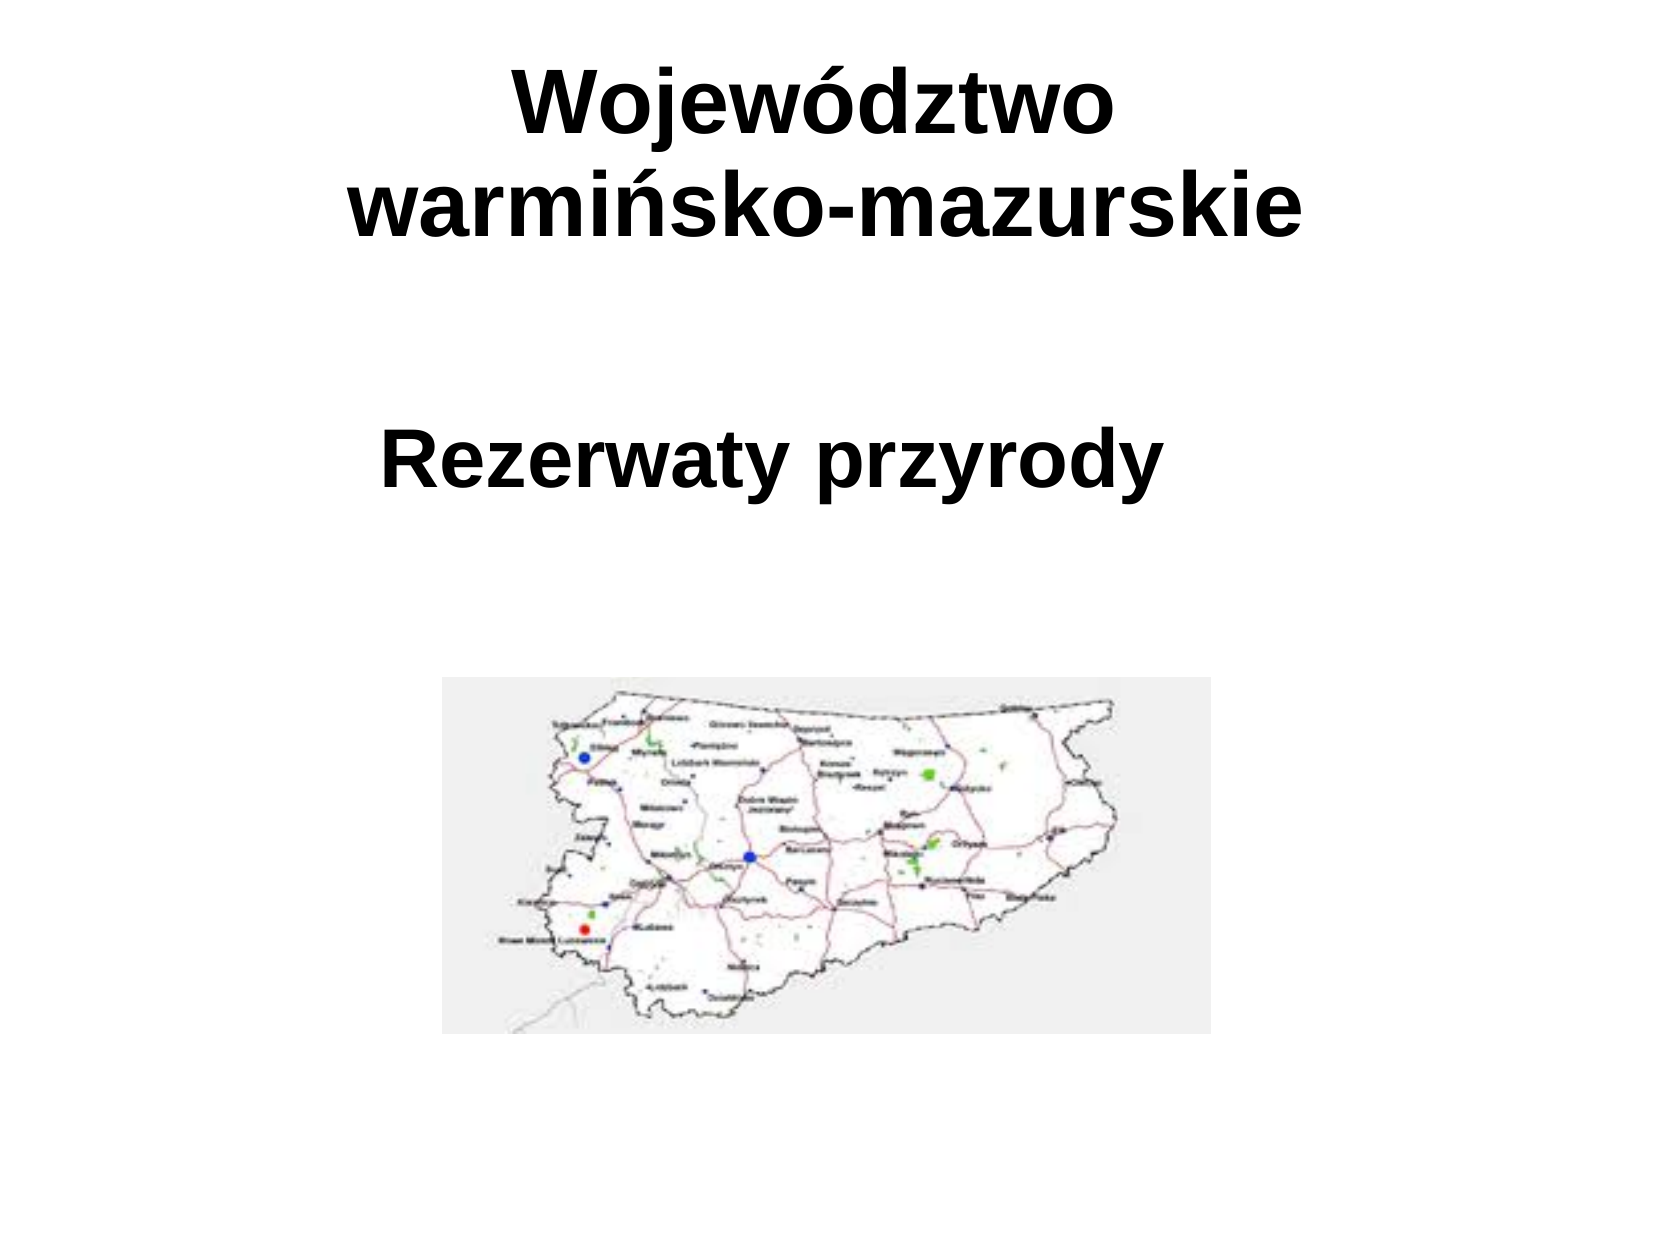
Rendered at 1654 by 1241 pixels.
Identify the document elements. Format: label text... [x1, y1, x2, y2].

list Rezerwaty przyrody [82, 290, 1571, 1094]
title Województwo warmińsko-mazurskie [82, 50, 1571, 256]
picture [442, 677, 1211, 1034]
